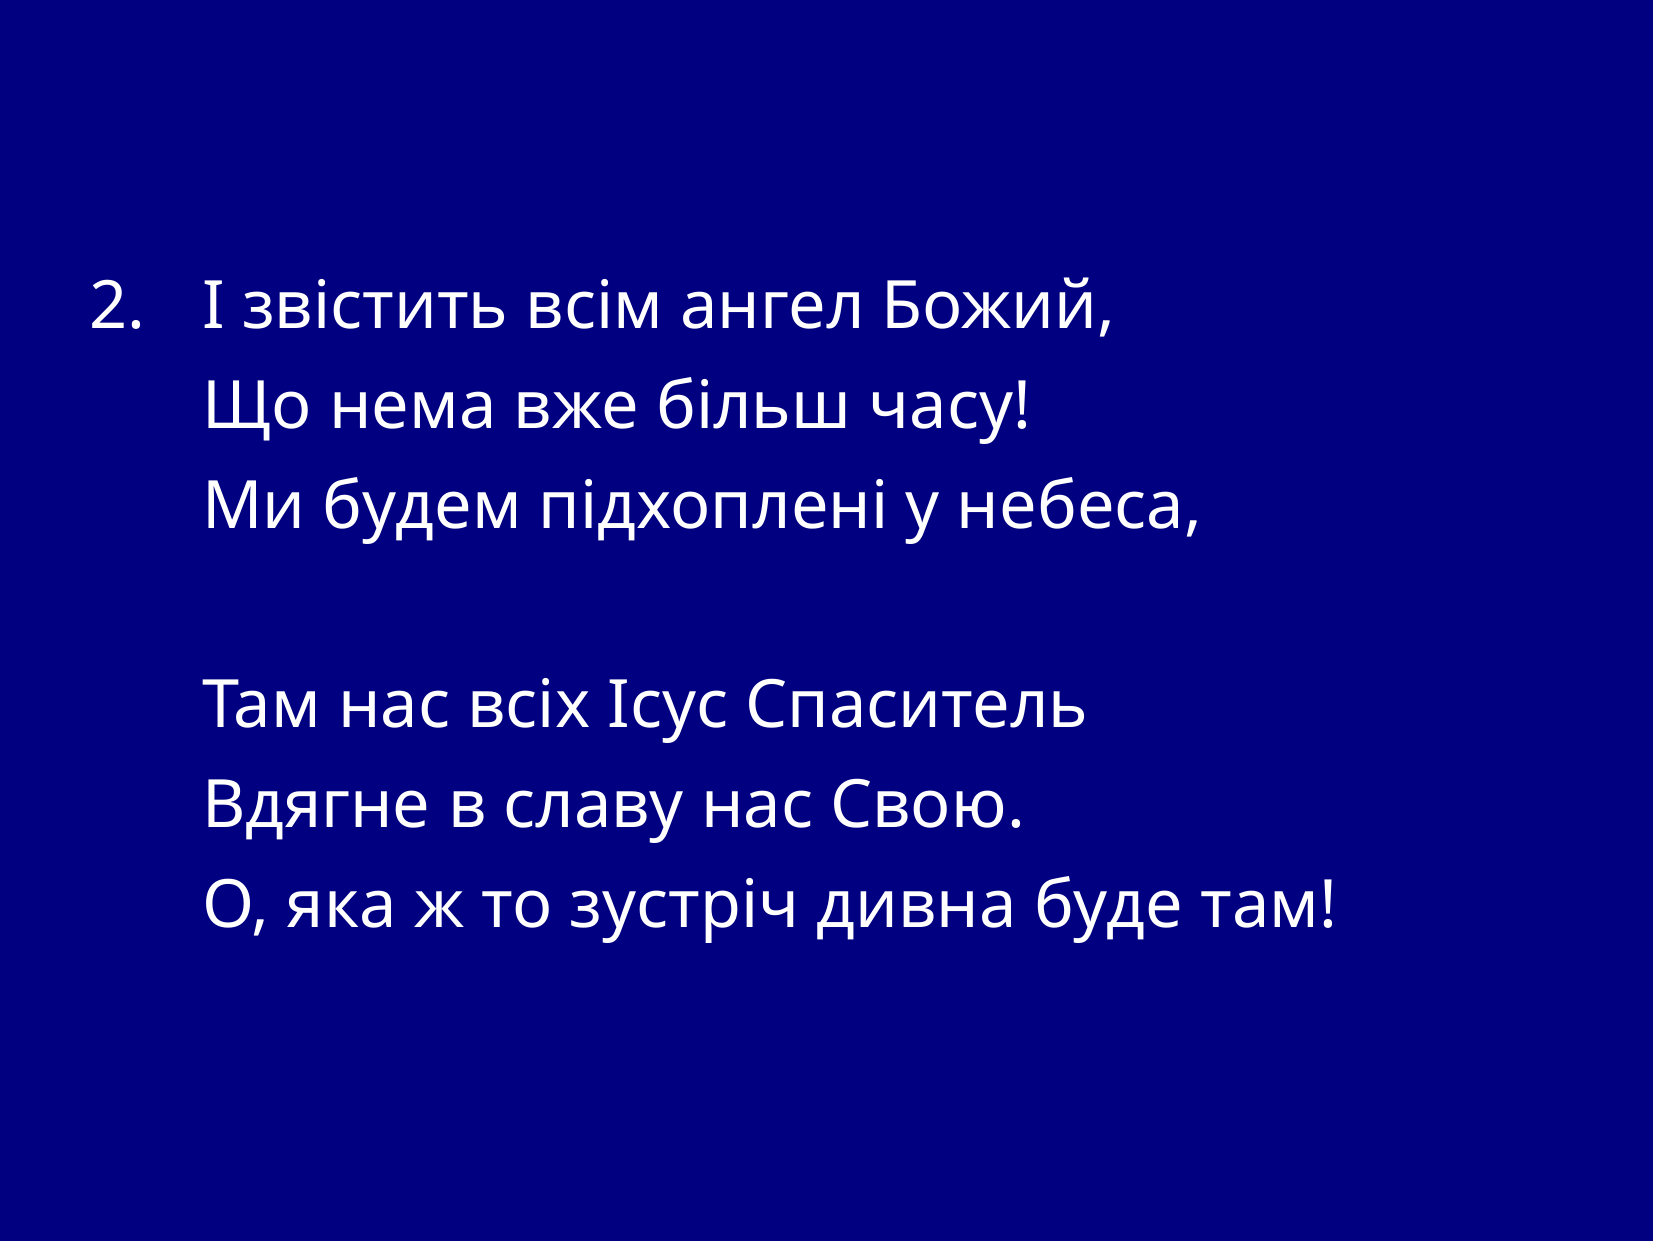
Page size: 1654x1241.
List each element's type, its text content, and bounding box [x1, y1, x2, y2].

text_box 2. І звістить всім ангел Божий, Що нема вже більш часу! Ми будем підхоплені у небеса, Там нас всіх Ісус Спаситель Вдягне в славу нас Свою. О, яка ж то зустріч дивна буде там! [75, 150, 1576, 1163]
